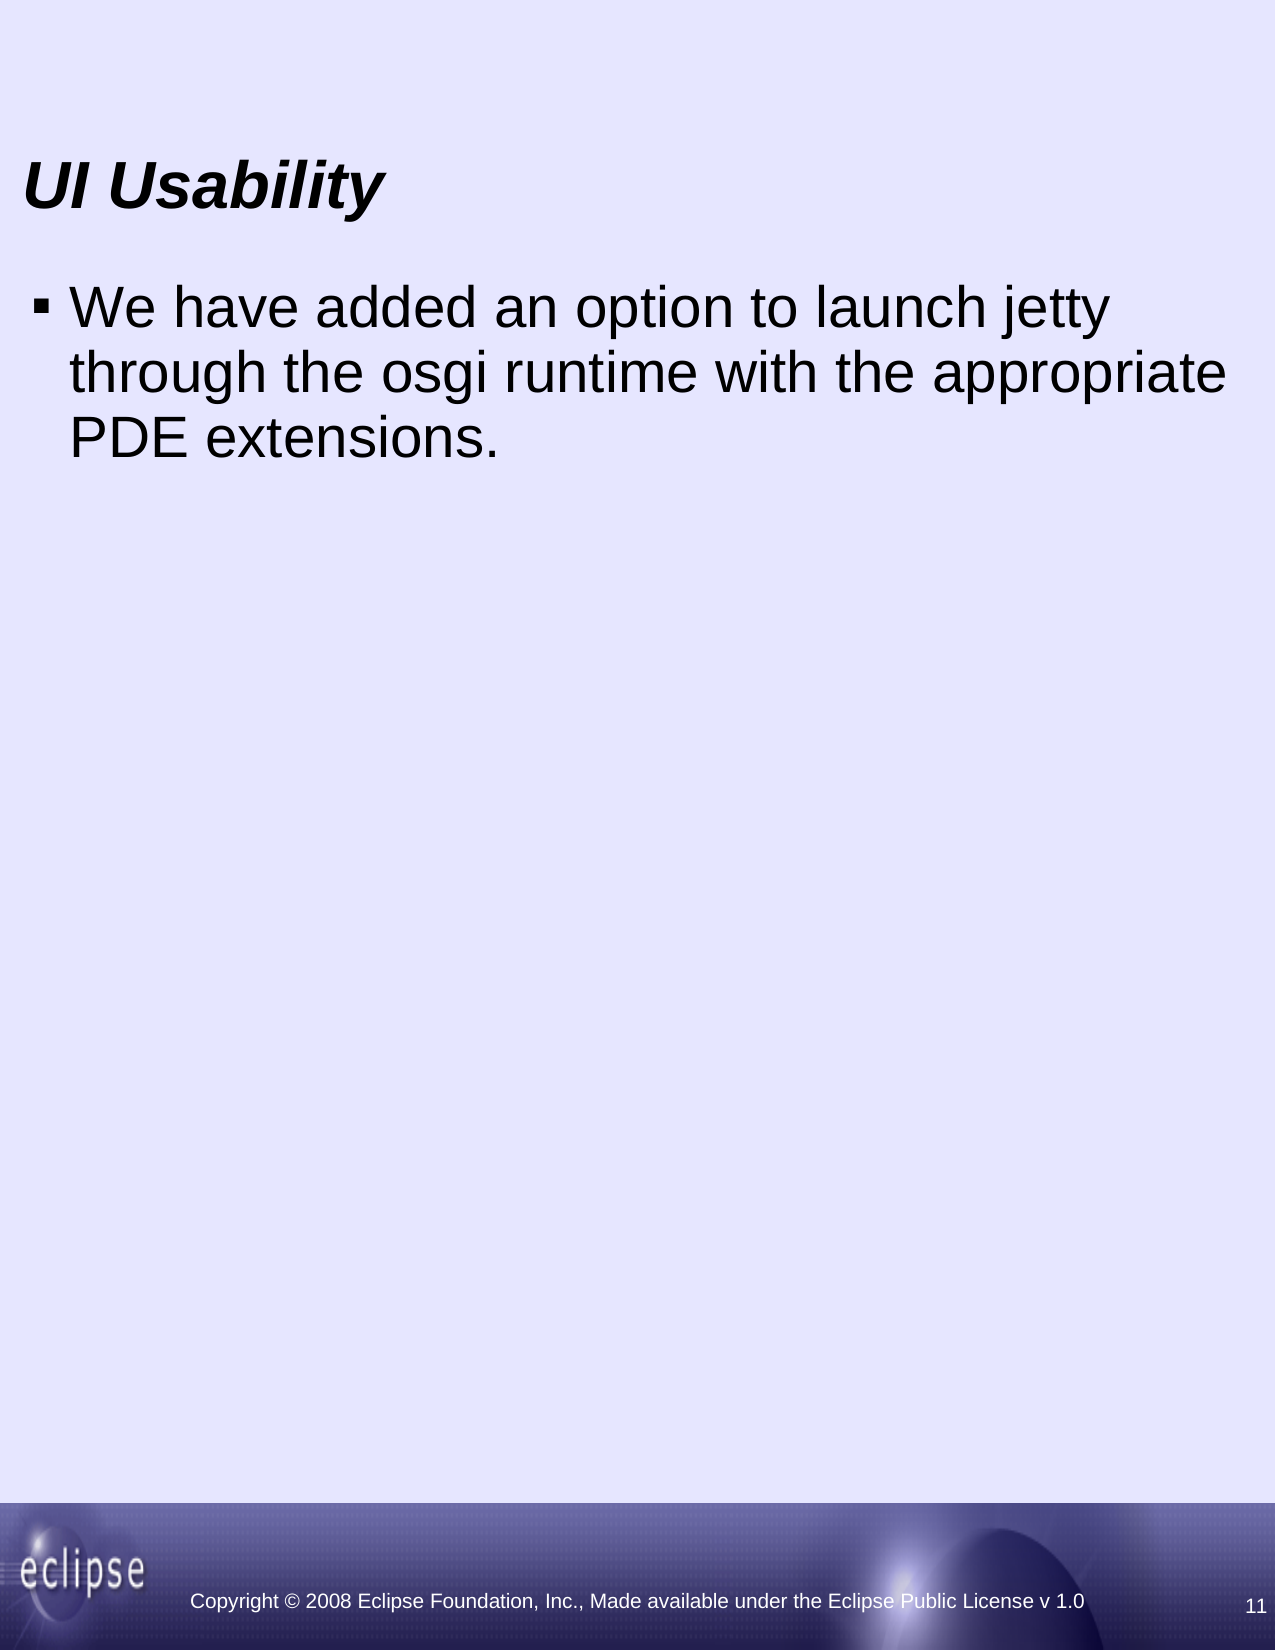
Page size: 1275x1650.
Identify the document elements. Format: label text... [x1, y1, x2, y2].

title UI Usability [22, 123, 1253, 252]
list We have added an option to launch jetty through the osgi runtime with the appropriate PDE extensions. [31, 274, 1244, 1497]
picture [0, 1503, 1275, 1650]
